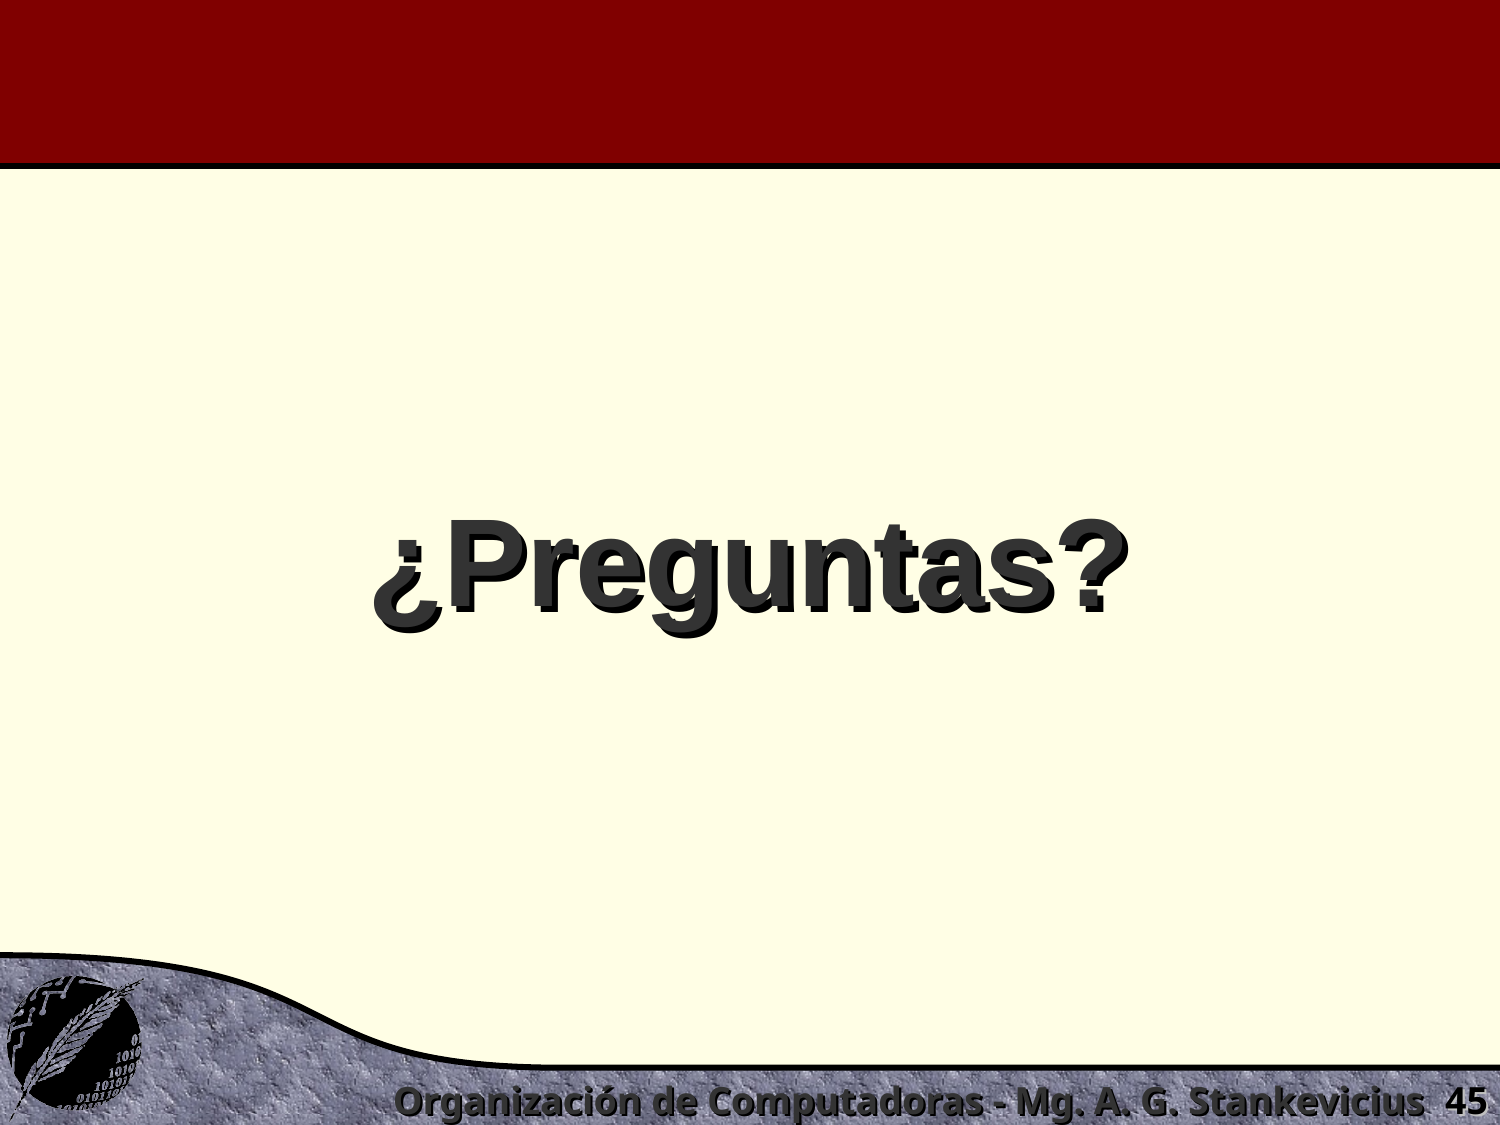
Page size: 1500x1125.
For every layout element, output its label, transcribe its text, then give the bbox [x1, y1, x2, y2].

picture [0, 959, 1500, 1125]
picture [1058, 1100, 1065, 1110]
picture [802, 1100, 806, 1110]
subtitle ¿Preguntas? [11, 192, 1486, 935]
picture [448, 1100, 455, 1110]
